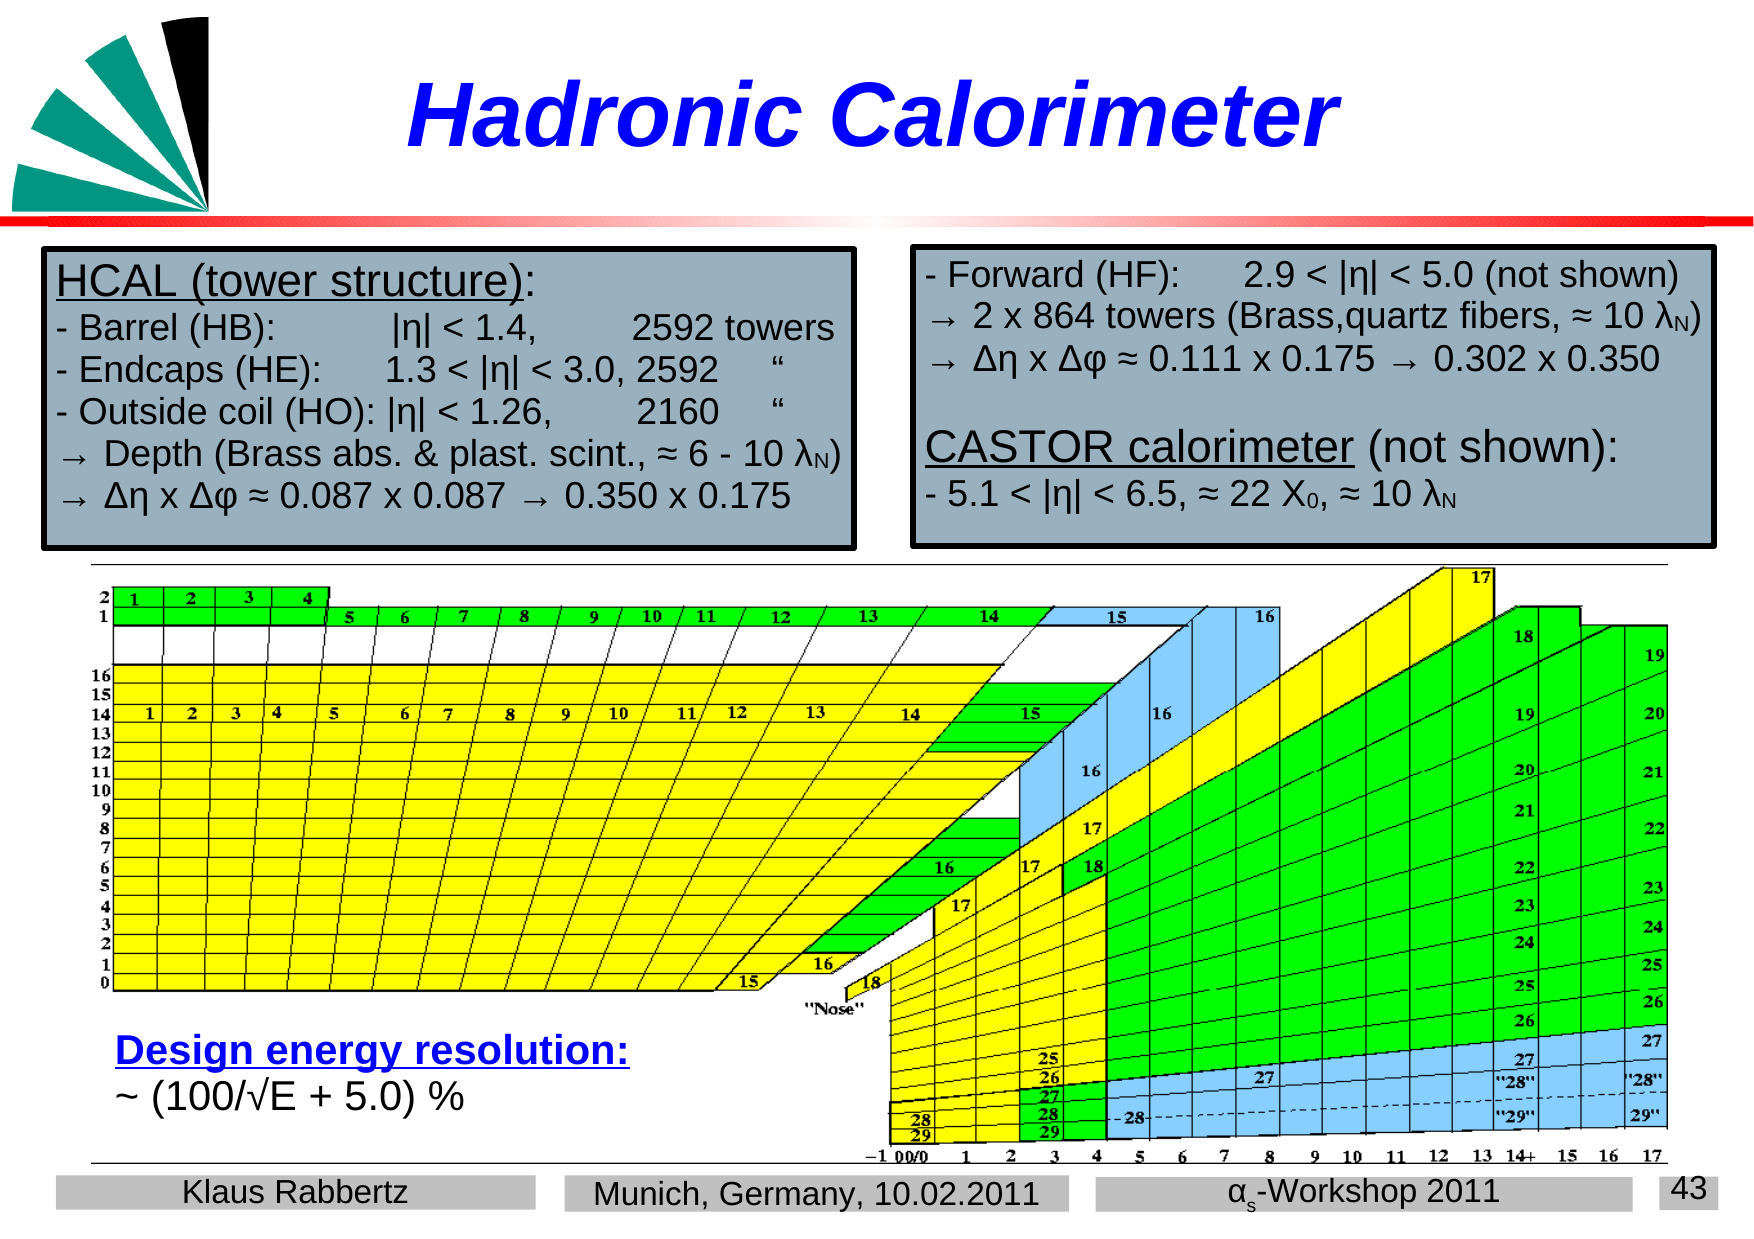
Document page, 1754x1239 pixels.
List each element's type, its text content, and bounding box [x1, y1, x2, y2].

text_box Design energy resolution: ~ (100/√E + 5.0) % [103, 1020, 641, 1126]
picture [12, 17, 209, 214]
text_box - Forward (HF): 2.9 < |η| < 5.0 (not shown) → 2 x 864 towers (Brass,quartz fibers, ≈ 10 λN) → Δη x Δφ ≈ 0.111 x 0.175 → 0.302 x 0.350 CASTOR calorimeter (not shown): - 5.1 < |η| < 6.5, ≈ 22 X0, ≈ 10 λN [912, 247, 1714, 547]
text_box HCAL (tower structure): - Barrel (HB): |η| < 1.4, 2592 towers - Endcaps (HE): 1.3 < |η| < 3.0, 2592 “ - Outside coil (HO): |η| < 1.26, 2160 “ → Depth (Brass abs. & plast. scint., ≈ 6 - 10 λN) → Δη x Δφ ≈ 0.087 x 0.087 → 0.350 x 0.175 [43, 249, 855, 549]
title Hadronic Calorimeter [220, 16, 1525, 213]
picture [91, 564, 1668, 1164]
